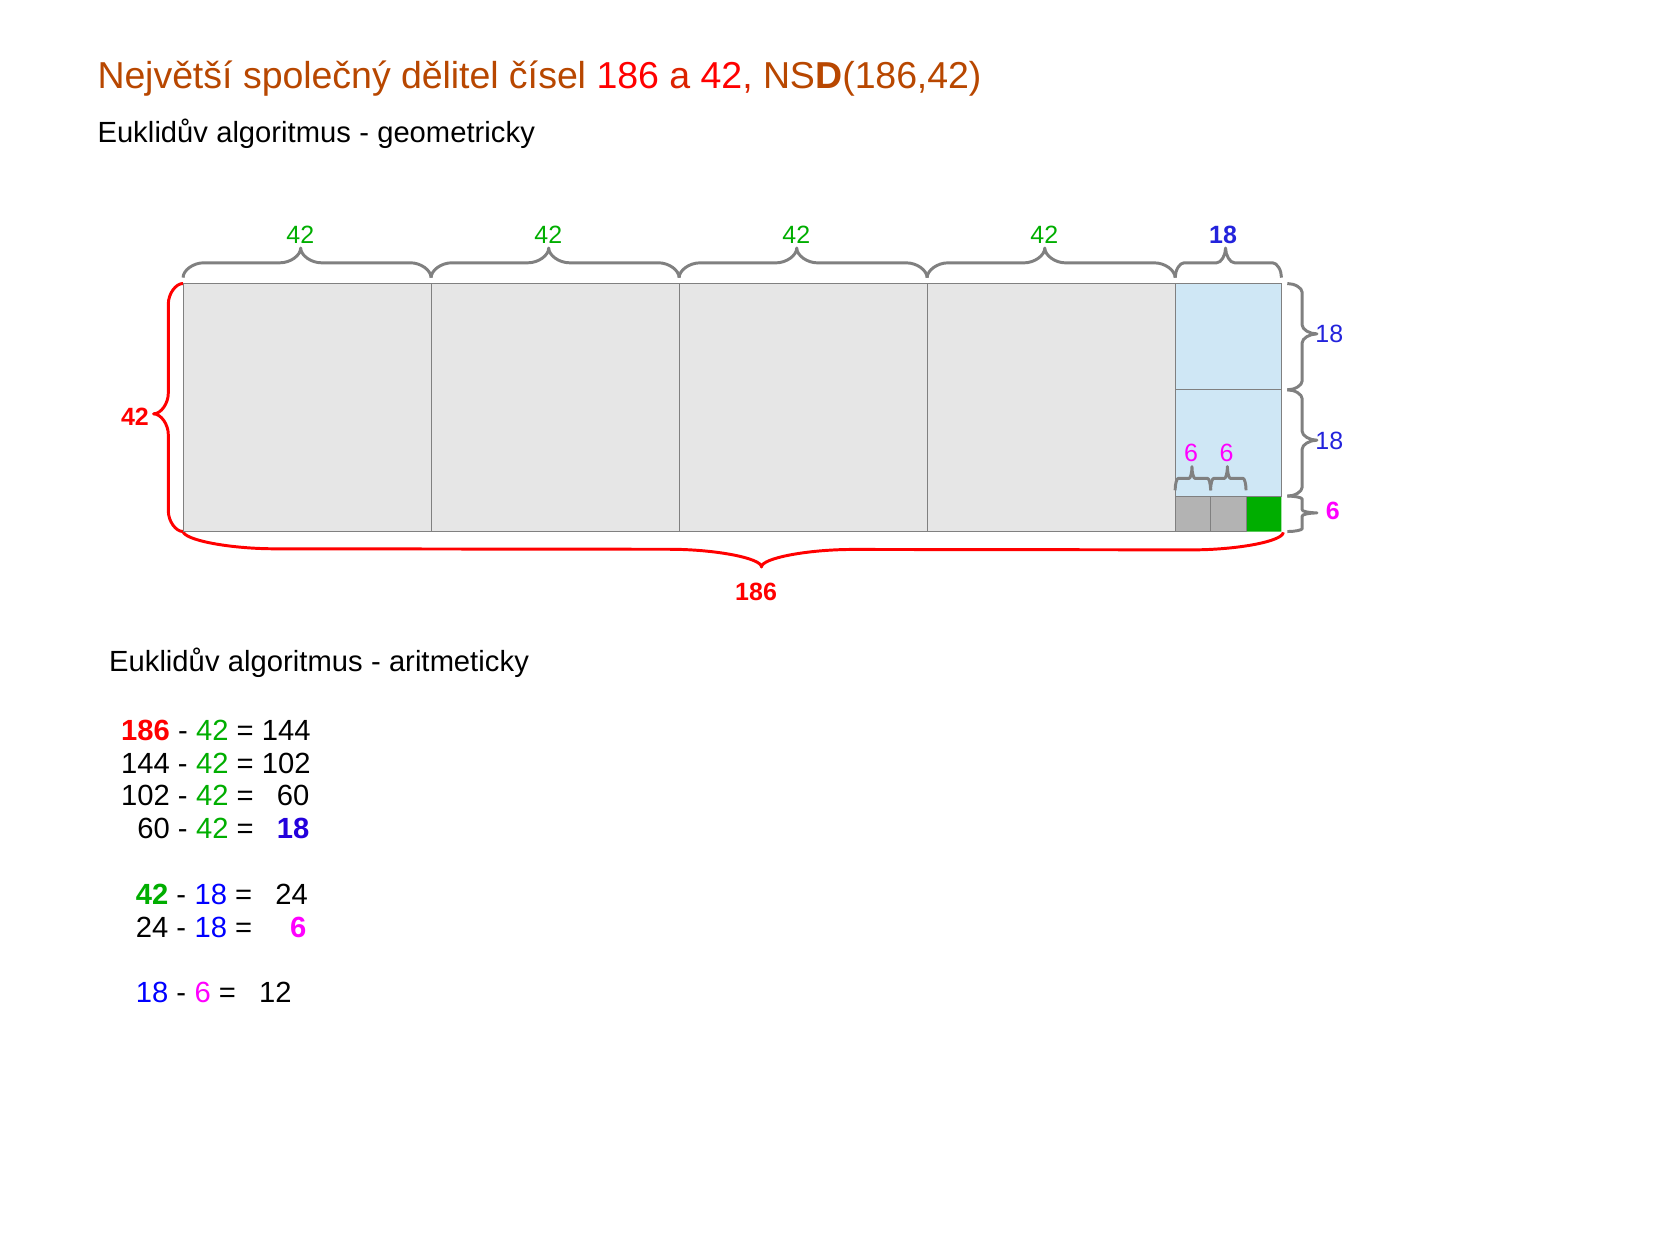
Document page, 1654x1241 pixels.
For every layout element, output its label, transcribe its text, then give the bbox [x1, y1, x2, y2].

text_box 186 [720, 570, 793, 614]
text_box 6 [1311, 488, 1355, 533]
text_box 18 [1300, 312, 1359, 356]
text_box 42 [767, 213, 826, 257]
text_box 186 - 42 = 144 144 - 42 = 102 102 - 42 = x60 060 - 42 = x18 x42 - 18 = x24 x24 - 18 = xx6 x18 - 6 = x12 x12 - 6 = xx6 xx6 - 6 = xx0 [106, 706, 355, 1086]
text_box Euklidův algoritmus - aritmeticky [94, 637, 615, 695]
text_box 18 [1300, 418, 1359, 462]
text_box 42 [271, 213, 330, 257]
text_box Euklidův algoritmus - geometricky [82, 108, 1146, 166]
text_box 42 [1015, 213, 1074, 257]
text_box 6 [1169, 431, 1204, 474]
text_box 6 [1204, 430, 1249, 474]
text_box [183, 283, 1282, 532]
text_box Největší společný dělitel čísel 186 a 42, NSD(186,42) [82, 47, 1595, 142]
text_box 42 [106, 395, 164, 439]
text_box 18 [1194, 213, 1252, 258]
text_box 42 [519, 213, 578, 257]
